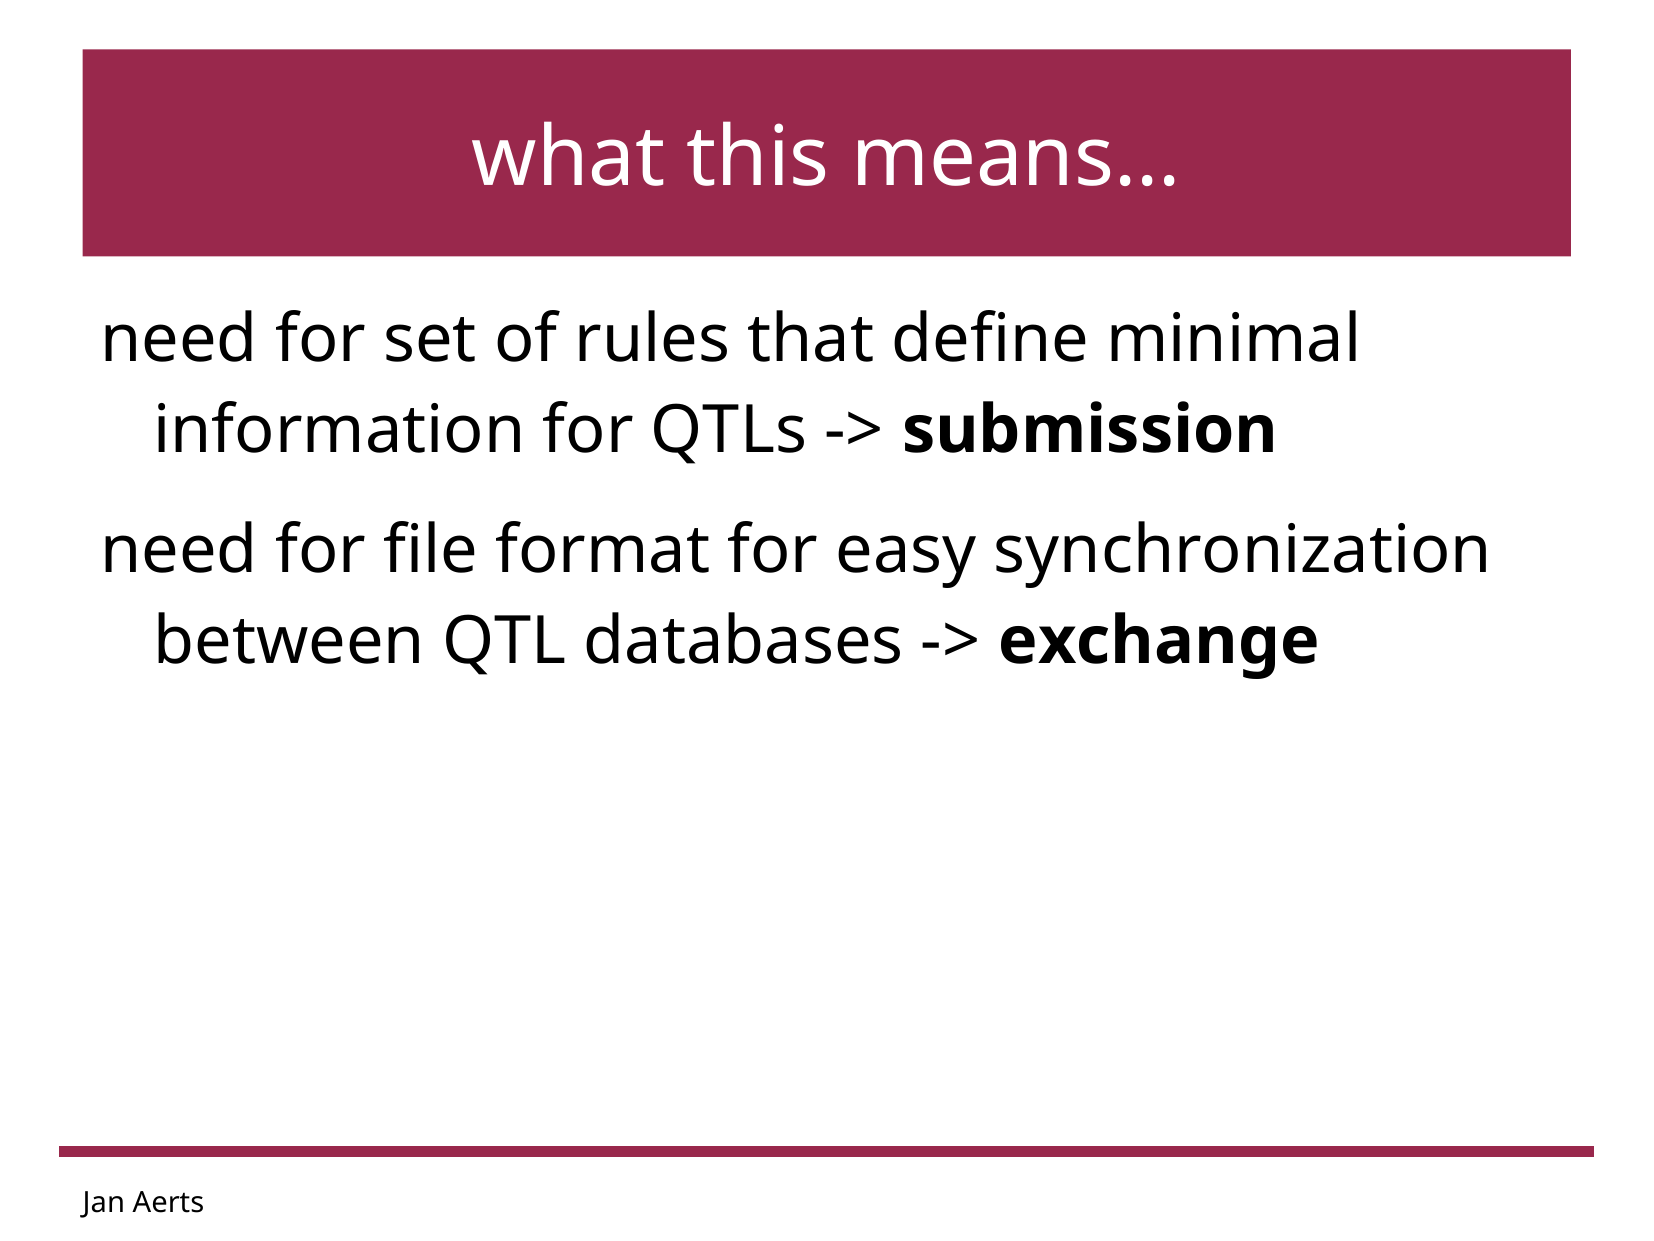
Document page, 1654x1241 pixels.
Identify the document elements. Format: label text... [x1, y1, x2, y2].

title what this means... [82, 49, 1571, 257]
list need for set of rules that define minimal information for QTLs -> submission need for file format for easy synchronization between QTL databases -> exchange [82, 290, 1571, 1109]
